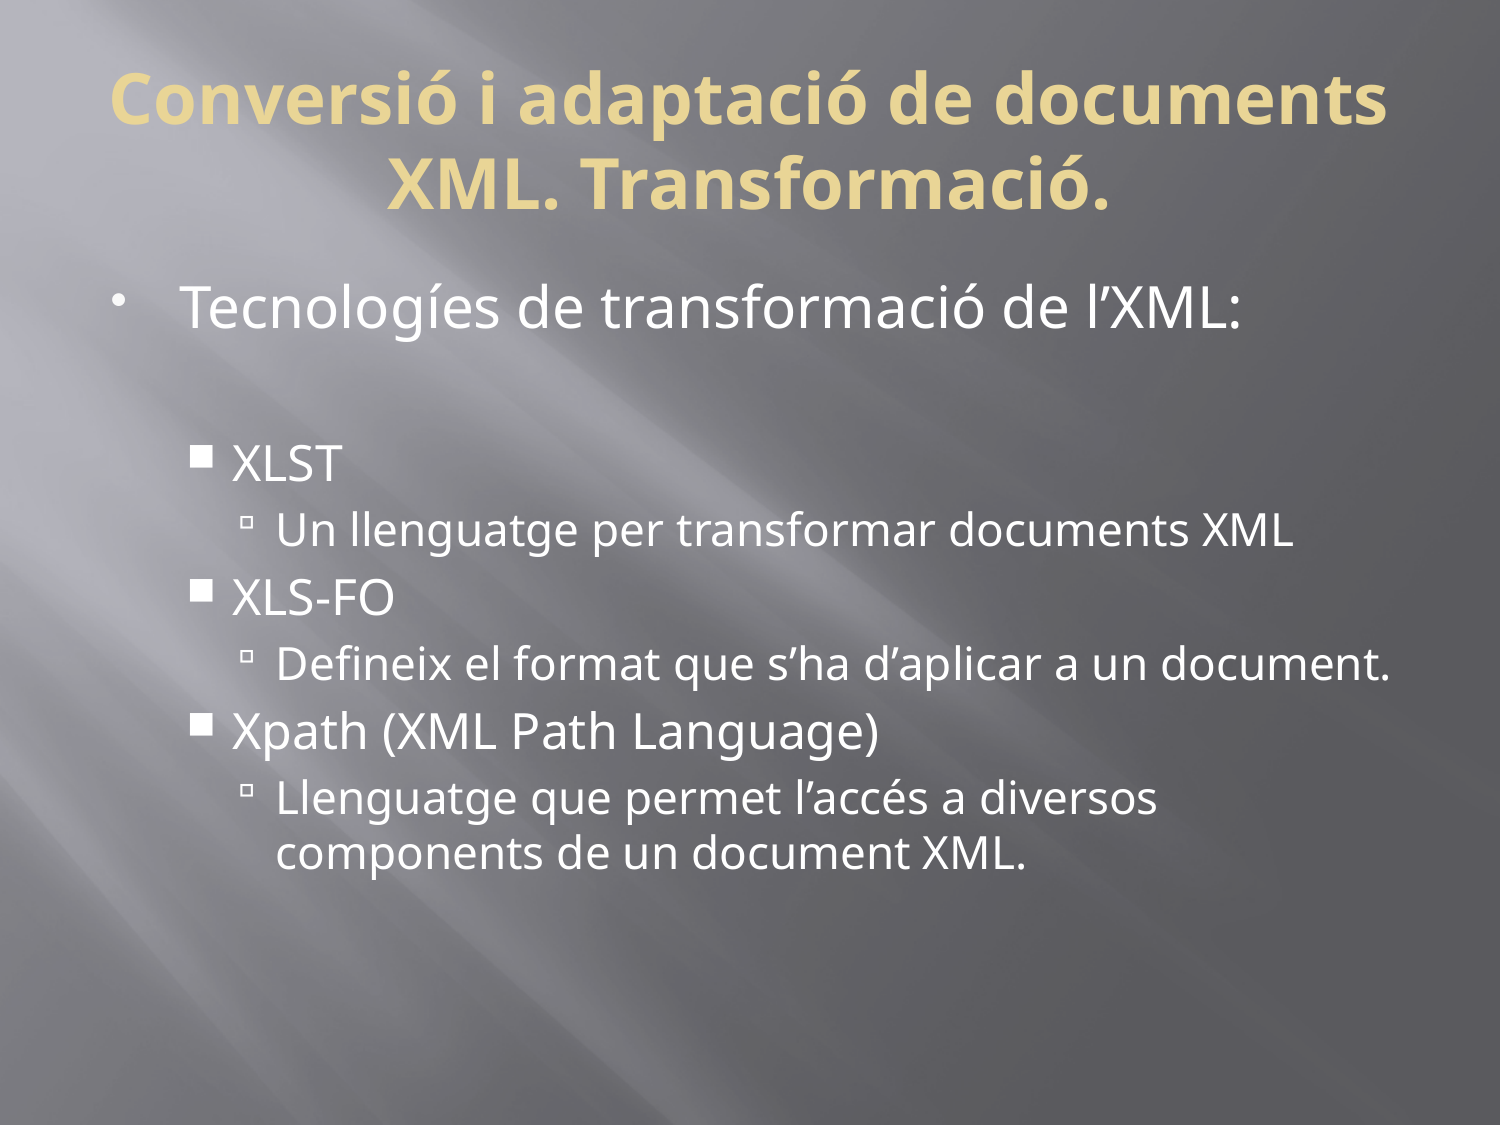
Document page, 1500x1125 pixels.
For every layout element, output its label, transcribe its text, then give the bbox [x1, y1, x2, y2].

title Conversió i adaptació de documents XML. Transformació. [75, 45, 1425, 233]
list Tecnologíes de transformació de l’XML: XLST Un llenguatge per transformar documents XML XLS-FO Defineix el format que s’ha d’aplicar a un document. Xpath (XML Path Language) Llenguatge que permet l’accés a diversos components de un document XML. [75, 262, 1425, 1035]
picture [0, 0, 1500, 1125]
